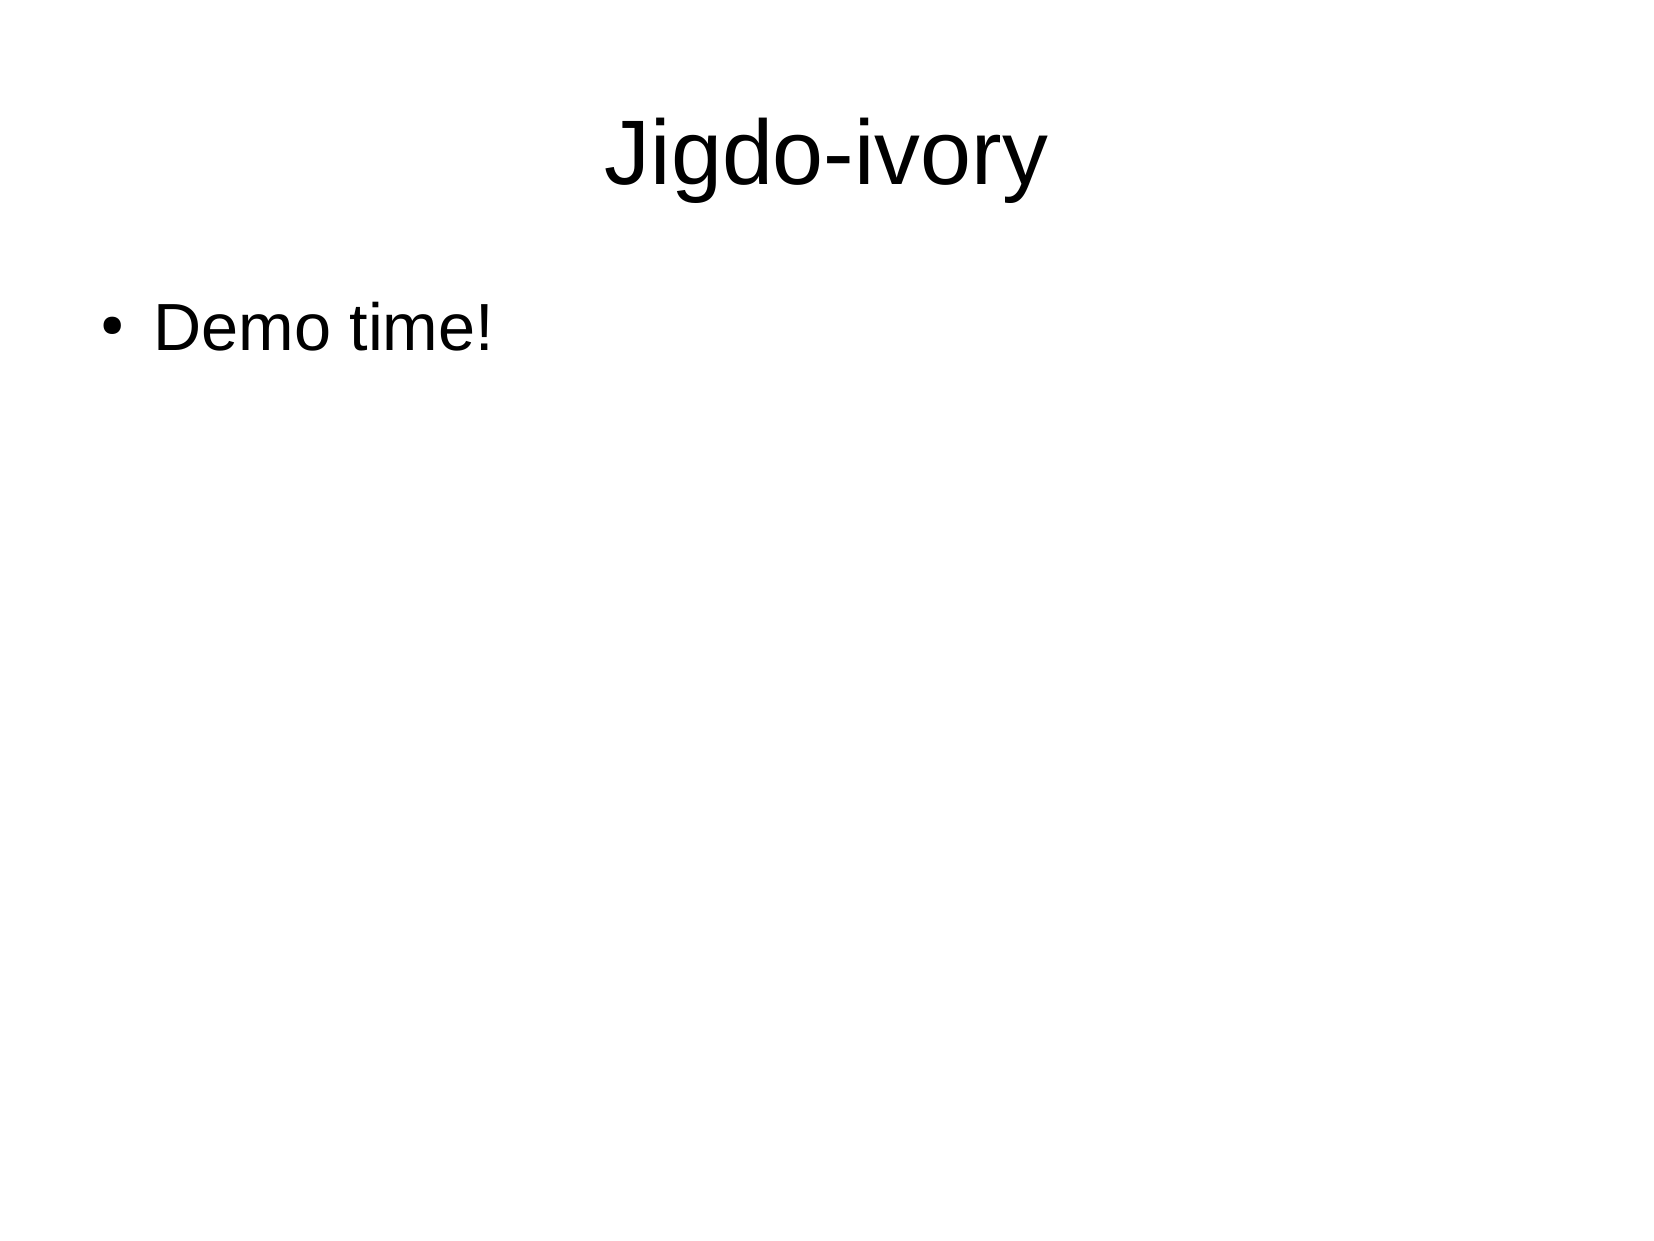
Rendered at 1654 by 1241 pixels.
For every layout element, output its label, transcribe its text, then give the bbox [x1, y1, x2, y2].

title Jigdo-ivory [82, 49, 1571, 257]
list Demo time! [82, 290, 1571, 1109]
